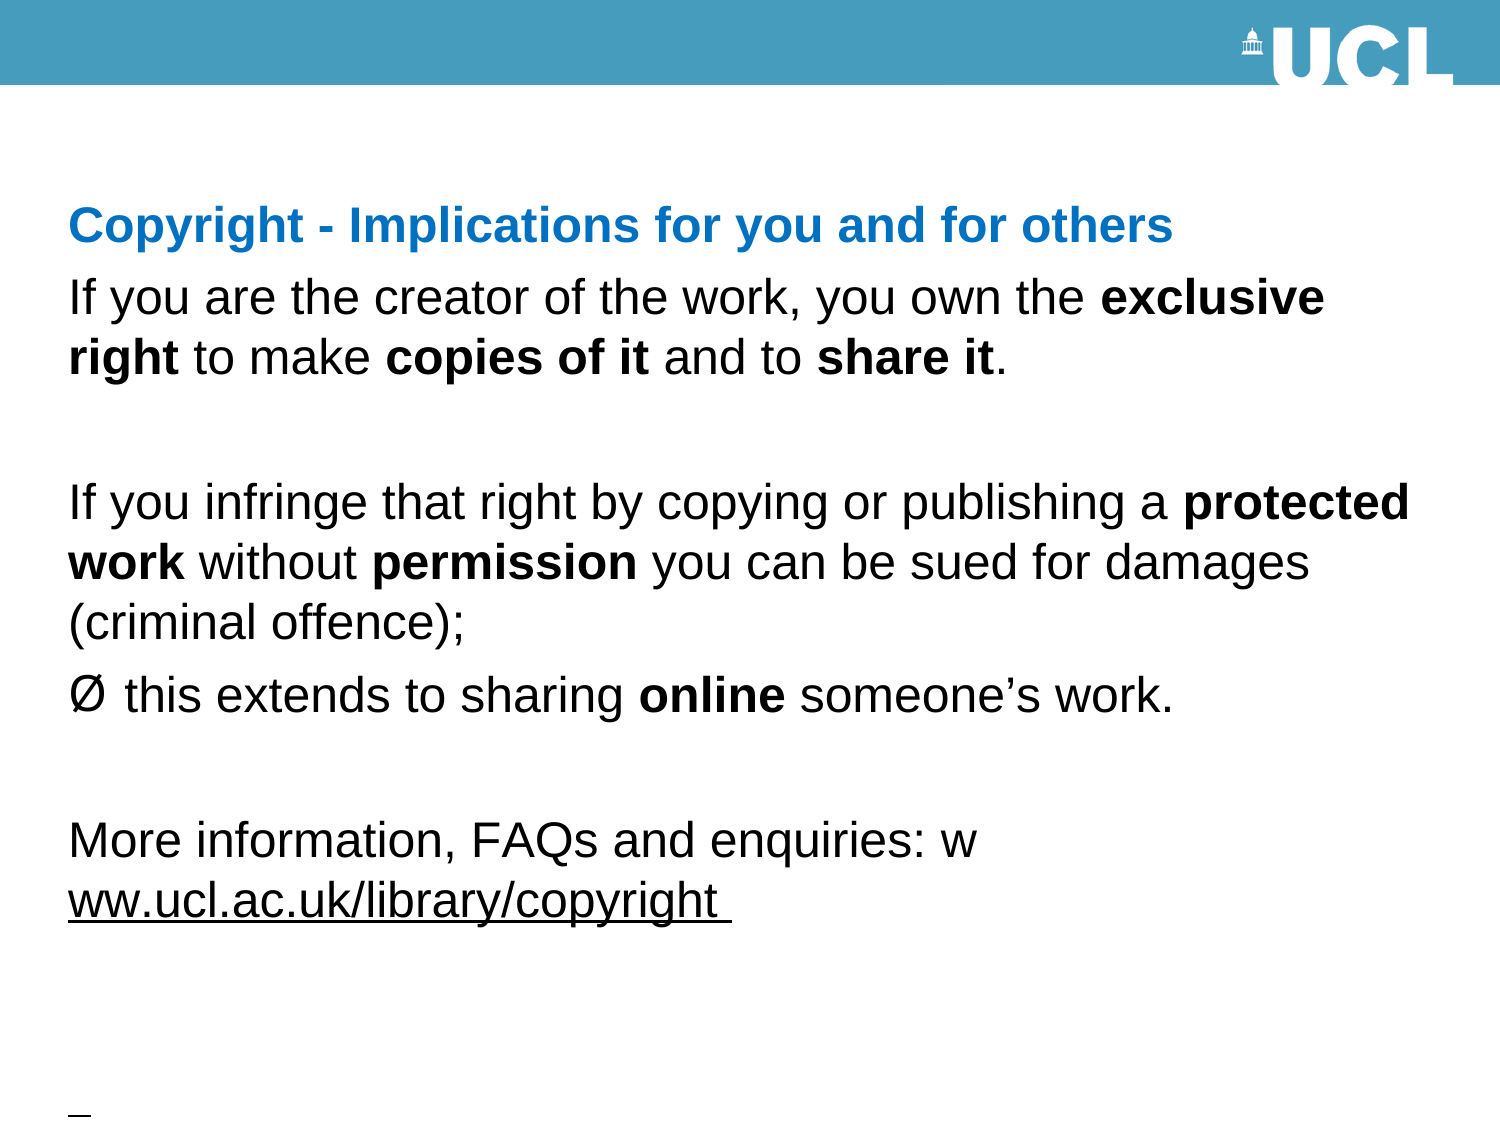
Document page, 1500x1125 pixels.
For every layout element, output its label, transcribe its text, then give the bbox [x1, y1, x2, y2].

text_box Copyright - Implications for you and for others If you are the creator of the work, you own the exclusive right to make copies of it and to share it. If you infringe that right by copying or publishing a protected work without permission you can be sued for damages (criminal offence); this extends to sharing online someone’s work. More information, FAQs and enquiries: www.ucl.ac.uk/library/copyright [53, 184, 1446, 1035]
